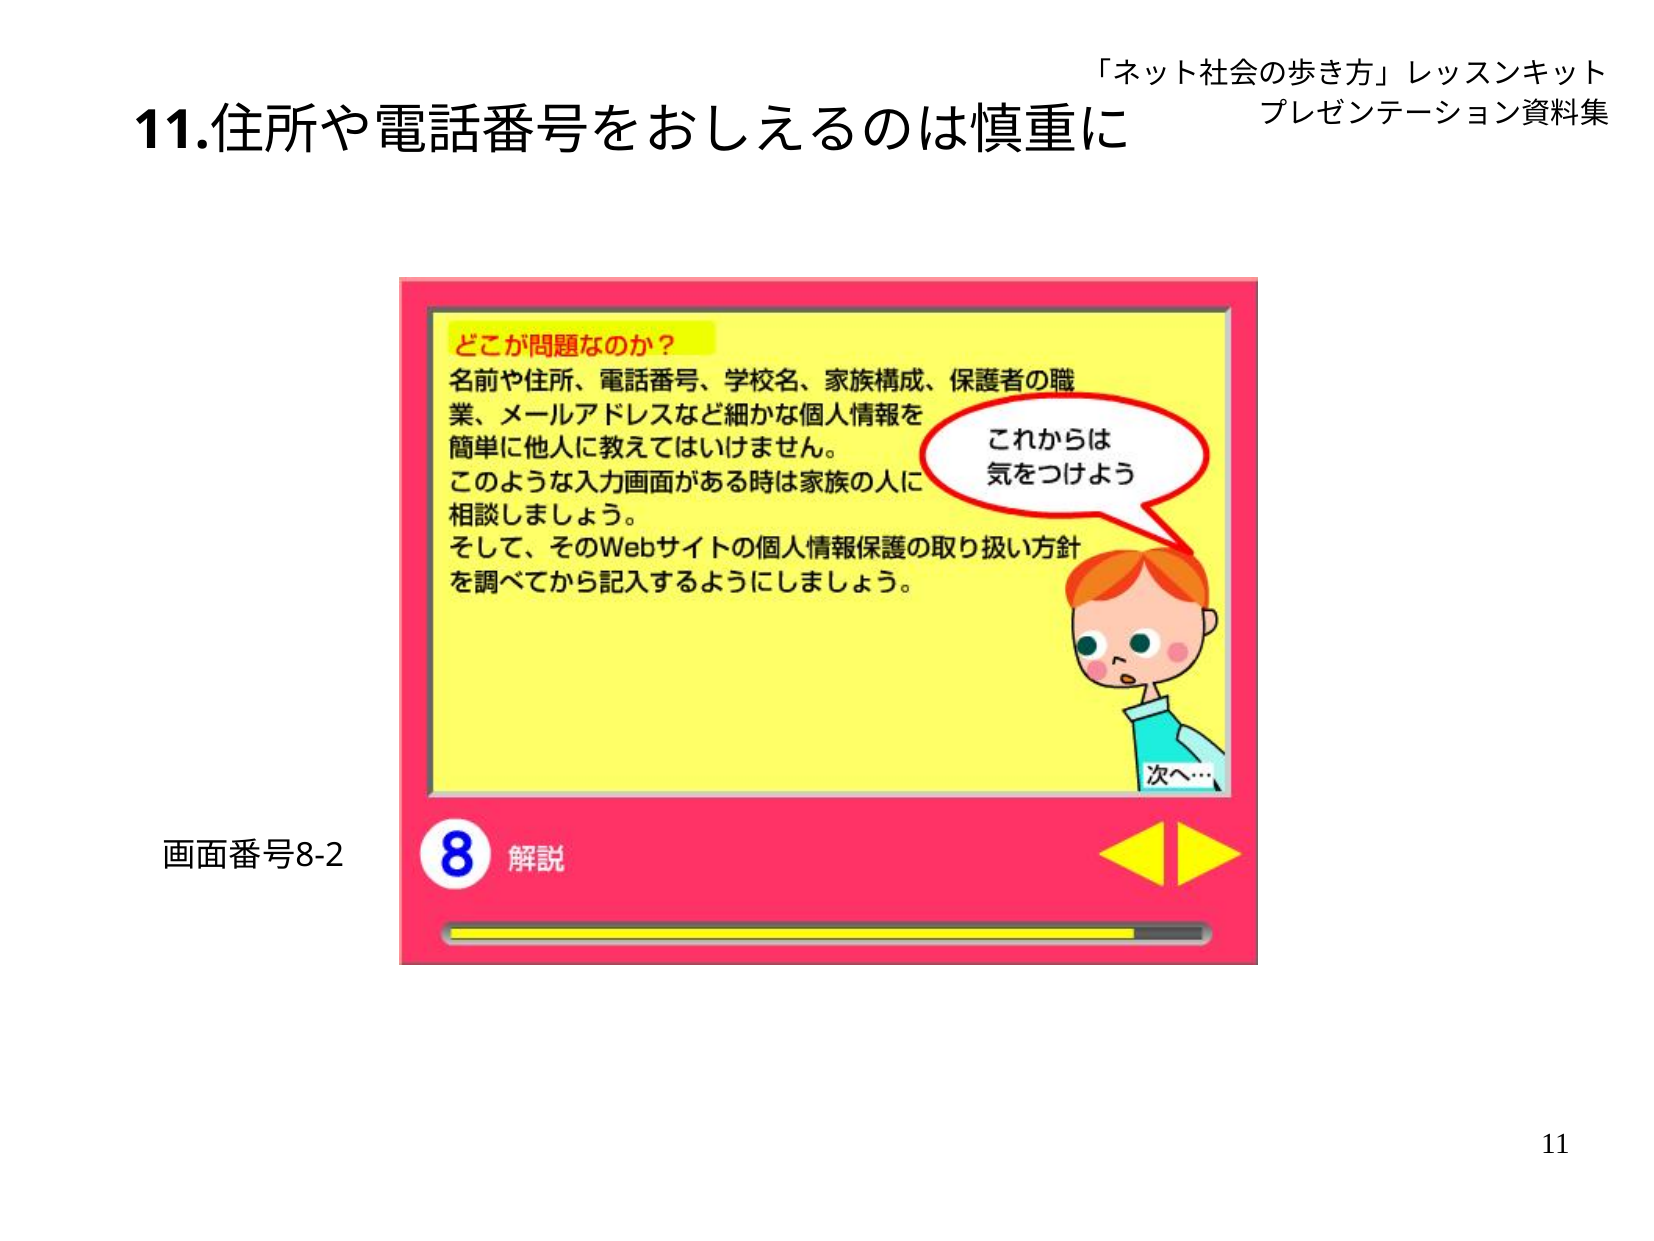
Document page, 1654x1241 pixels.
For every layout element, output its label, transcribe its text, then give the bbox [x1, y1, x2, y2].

text_box 11.住所や電話番号をおしえるのは慎重に [118, 88, 1241, 169]
picture [399, 277, 1258, 965]
text_box 「ネット社会の歩き方」レッスンキット プレゼンテーション資料集 [1062, 44, 1625, 139]
text_box 画面番号8-2 [147, 826, 384, 882]
